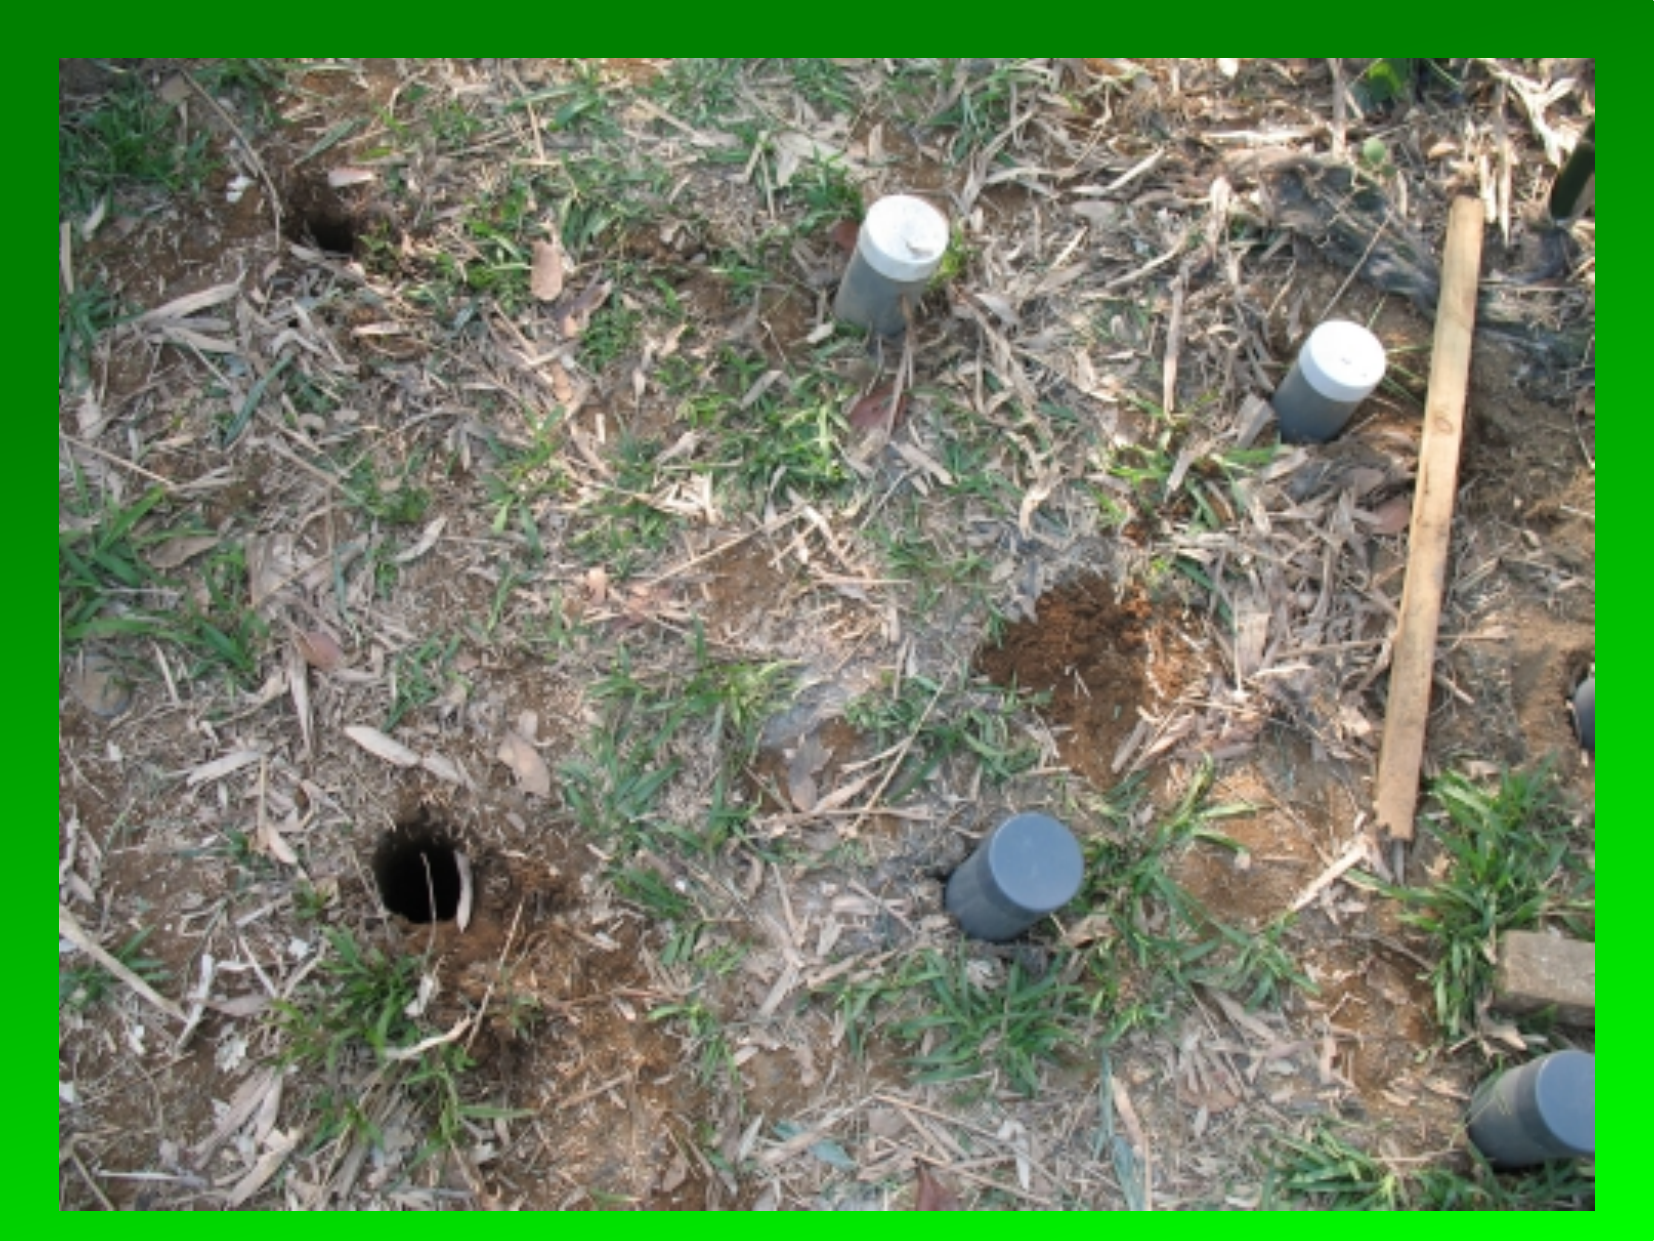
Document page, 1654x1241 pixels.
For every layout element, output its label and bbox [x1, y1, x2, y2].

picture [59, 58, 1595, 1211]
